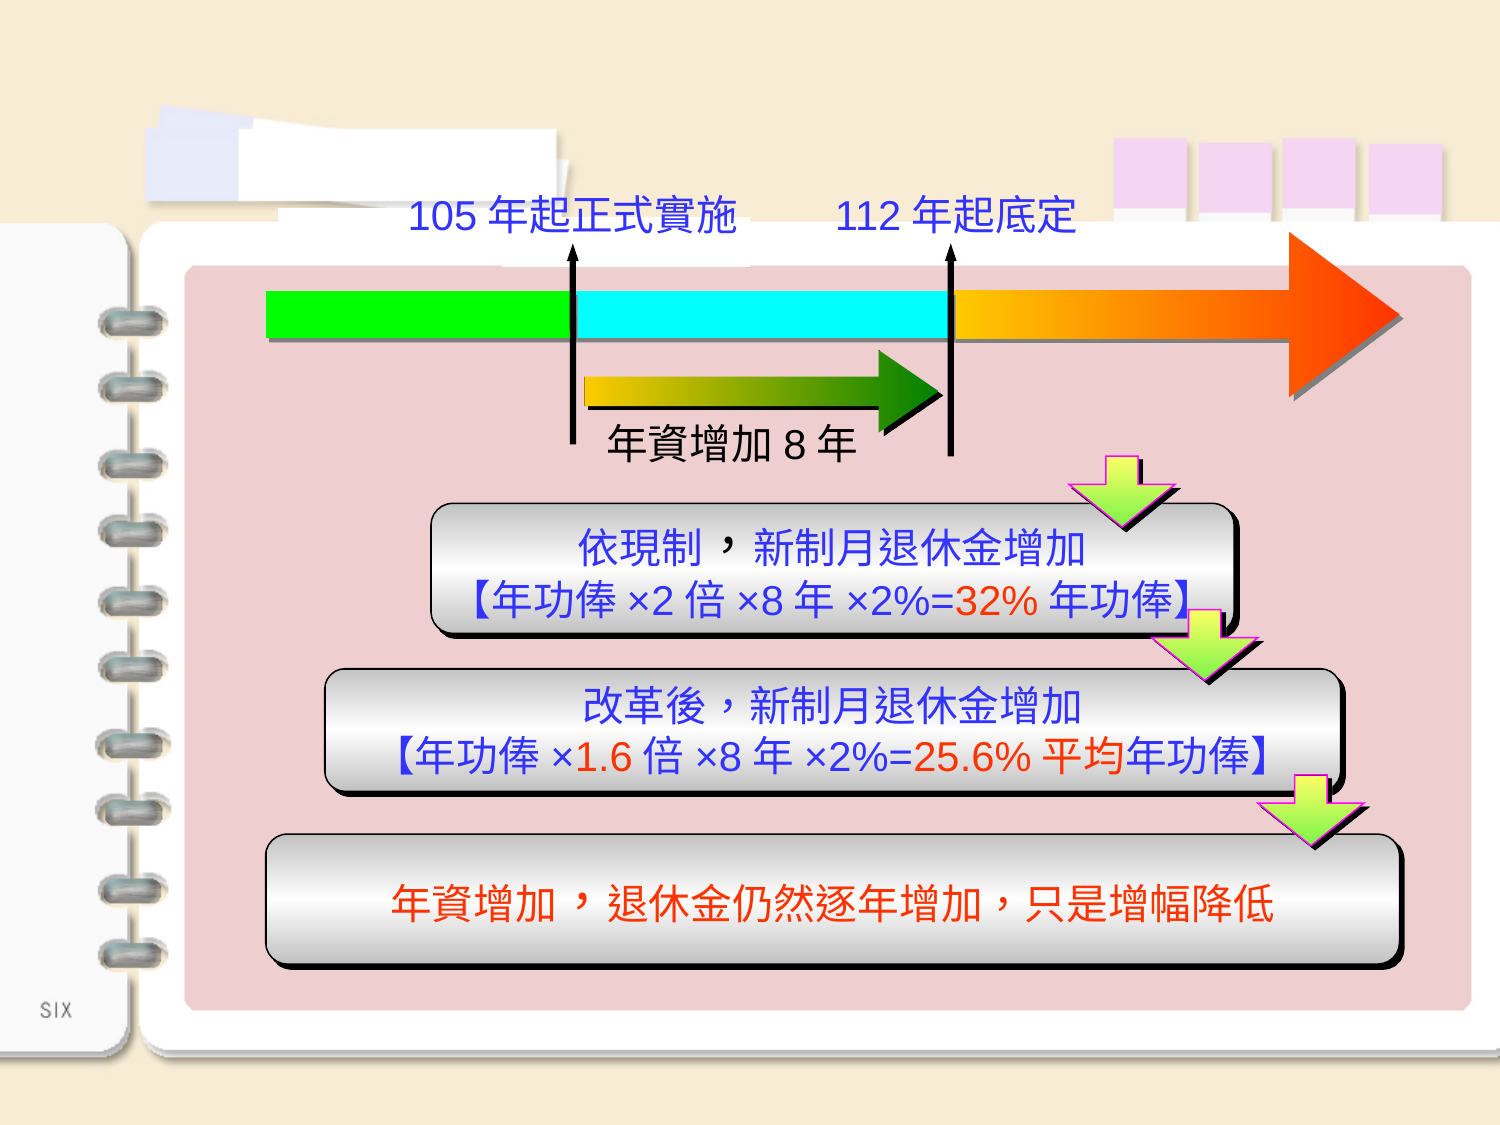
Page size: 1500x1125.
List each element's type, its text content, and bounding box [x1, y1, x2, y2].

text_box 改革後，新制月退休金增加 【年功俸×1.6倍×8年×2%=25.6%平均年功俸】 [324, 668, 1341, 792]
text_box [584, 350, 939, 416]
text_box [1068, 456, 1176, 528]
text_box [1151, 609, 1258, 681]
text_box 年資增加8年 [561, 409, 904, 476]
text_box 依現制，新制月退休金增加 【年功俸×2倍×8年×2%=32%年功俸】 [430, 503, 1235, 634]
text_box [574, 217, 750, 267]
text_box [278, 208, 572, 267]
text_box [266, 291, 569, 338]
text_box [1257, 774, 1365, 846]
text_box 年資增加，退休金仍然逐年增加，只是增幅降低 [265, 834, 1400, 965]
text_box 112年起底定 [785, 184, 1128, 243]
text_box [576, 291, 947, 338]
text_box 105年起正式實施 [408, 184, 738, 243]
text_box [954, 231, 1400, 398]
